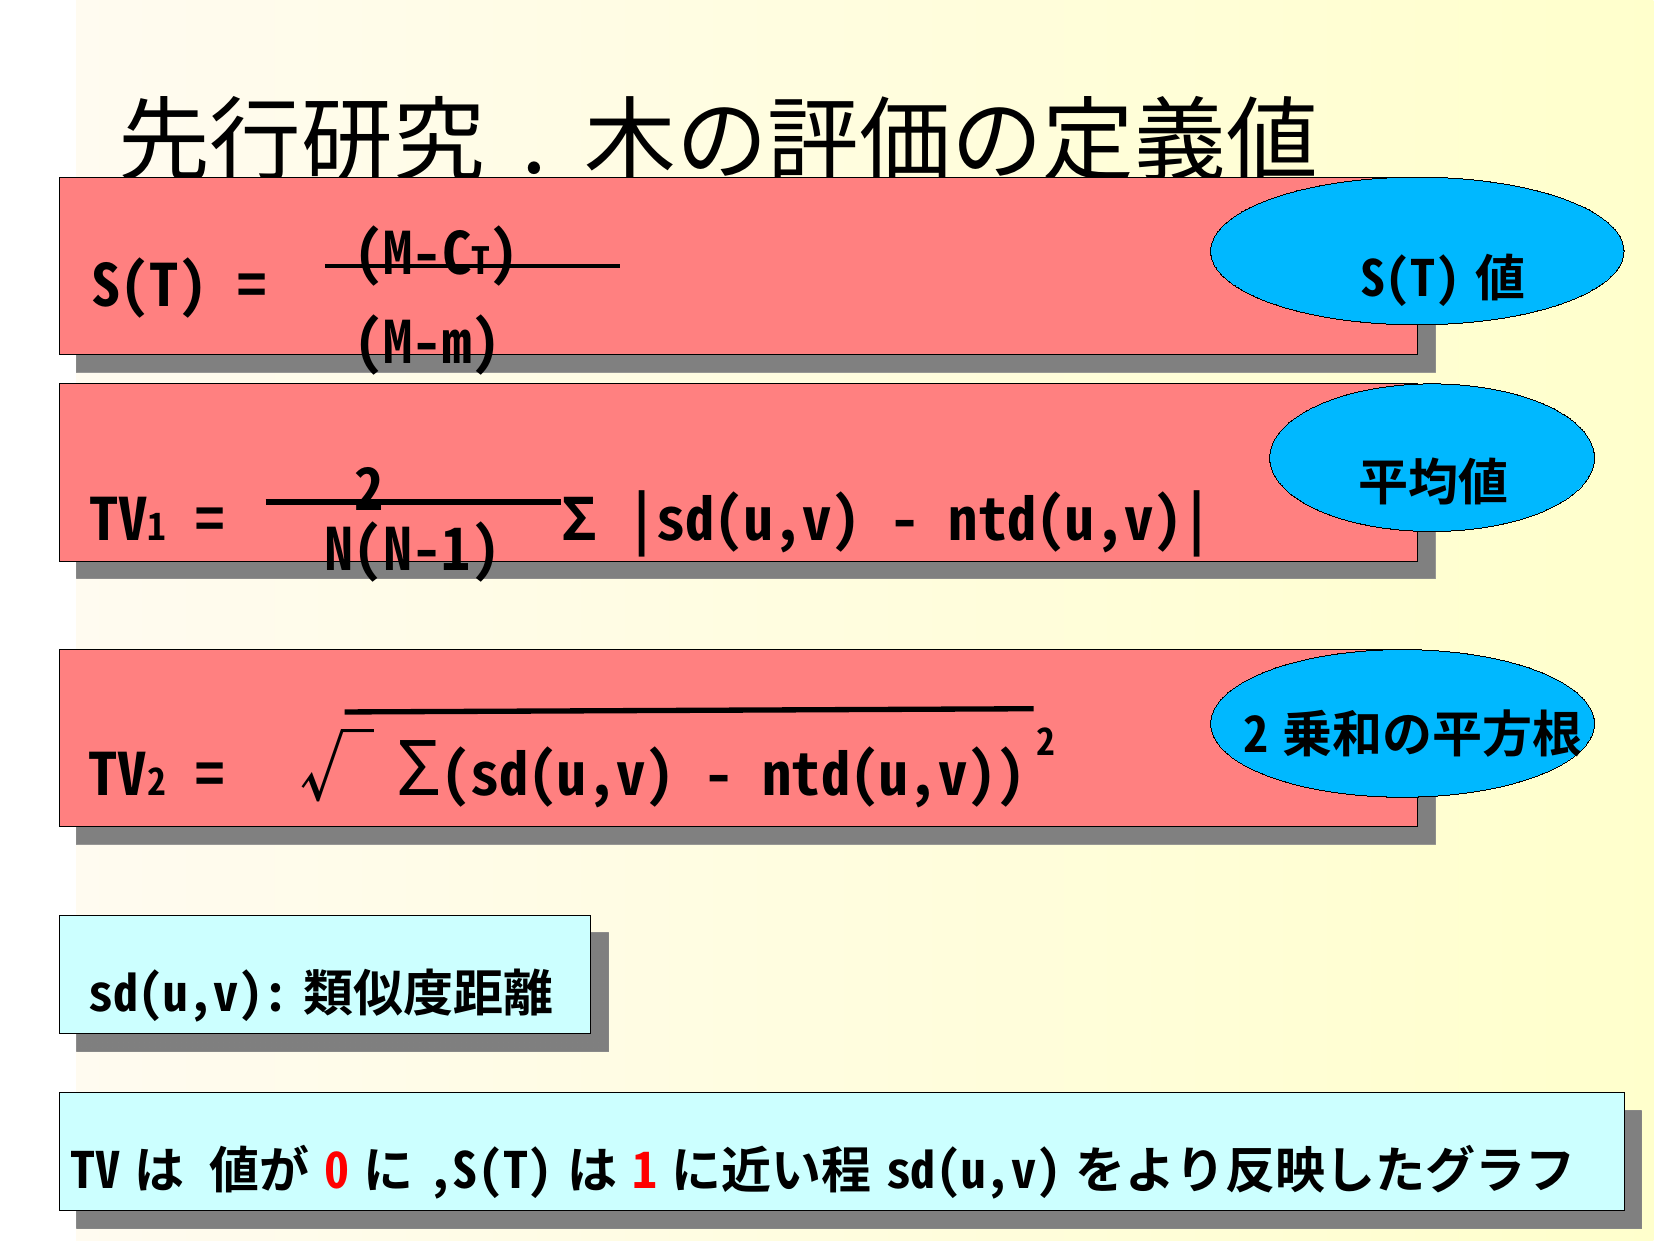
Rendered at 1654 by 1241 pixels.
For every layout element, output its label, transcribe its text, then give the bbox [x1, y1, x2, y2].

text_box 2 [1033, 708, 1059, 753]
text_box [59, 915, 591, 1034]
text_box [59, 177, 1620, 355]
title 先行研究.木の評価の定義値 [118, 29, 1531, 189]
text_box TV1 = Σ |sd(u,v) - ntd(u,v)| [443, 472, 1241, 531]
text_box TV2 = √Σ(sd(u,v) - ntd(u,v)) [88, 708, 1240, 784]
text_box [59, 1092, 1625, 1211]
text_box sd(u,v):類似度距離 [88, 953, 1516, 1004]
list [121, 516, 1534, 669]
text_box 平均値 [1358, 442, 1510, 502]
list [121, 827, 1534, 1092]
text_box S(T)値 [1240, 236, 1635, 292]
text_box (M-CT) [354, 206, 574, 266]
text_box N(N-1) [324, 502, 704, 562]
text_box TV1 = Σ |sd(u,v) - ntd(u,v)| [89, 472, 354, 531]
text_box [59, 383, 1595, 562]
list [121, 344, 1534, 399]
text_box [59, 649, 1575, 827]
text_box (M-m) [354, 295, 532, 355]
text_box 2 [354, 442, 443, 502]
text_box 2乗和の平方根 [1240, 691, 1595, 827]
text_box S(T) = [88, 236, 272, 300]
text_box TVは 値が0に,S(T)は1に近い程sd(u,v)をより反映したグラフ [70, 1131, 1595, 1182]
